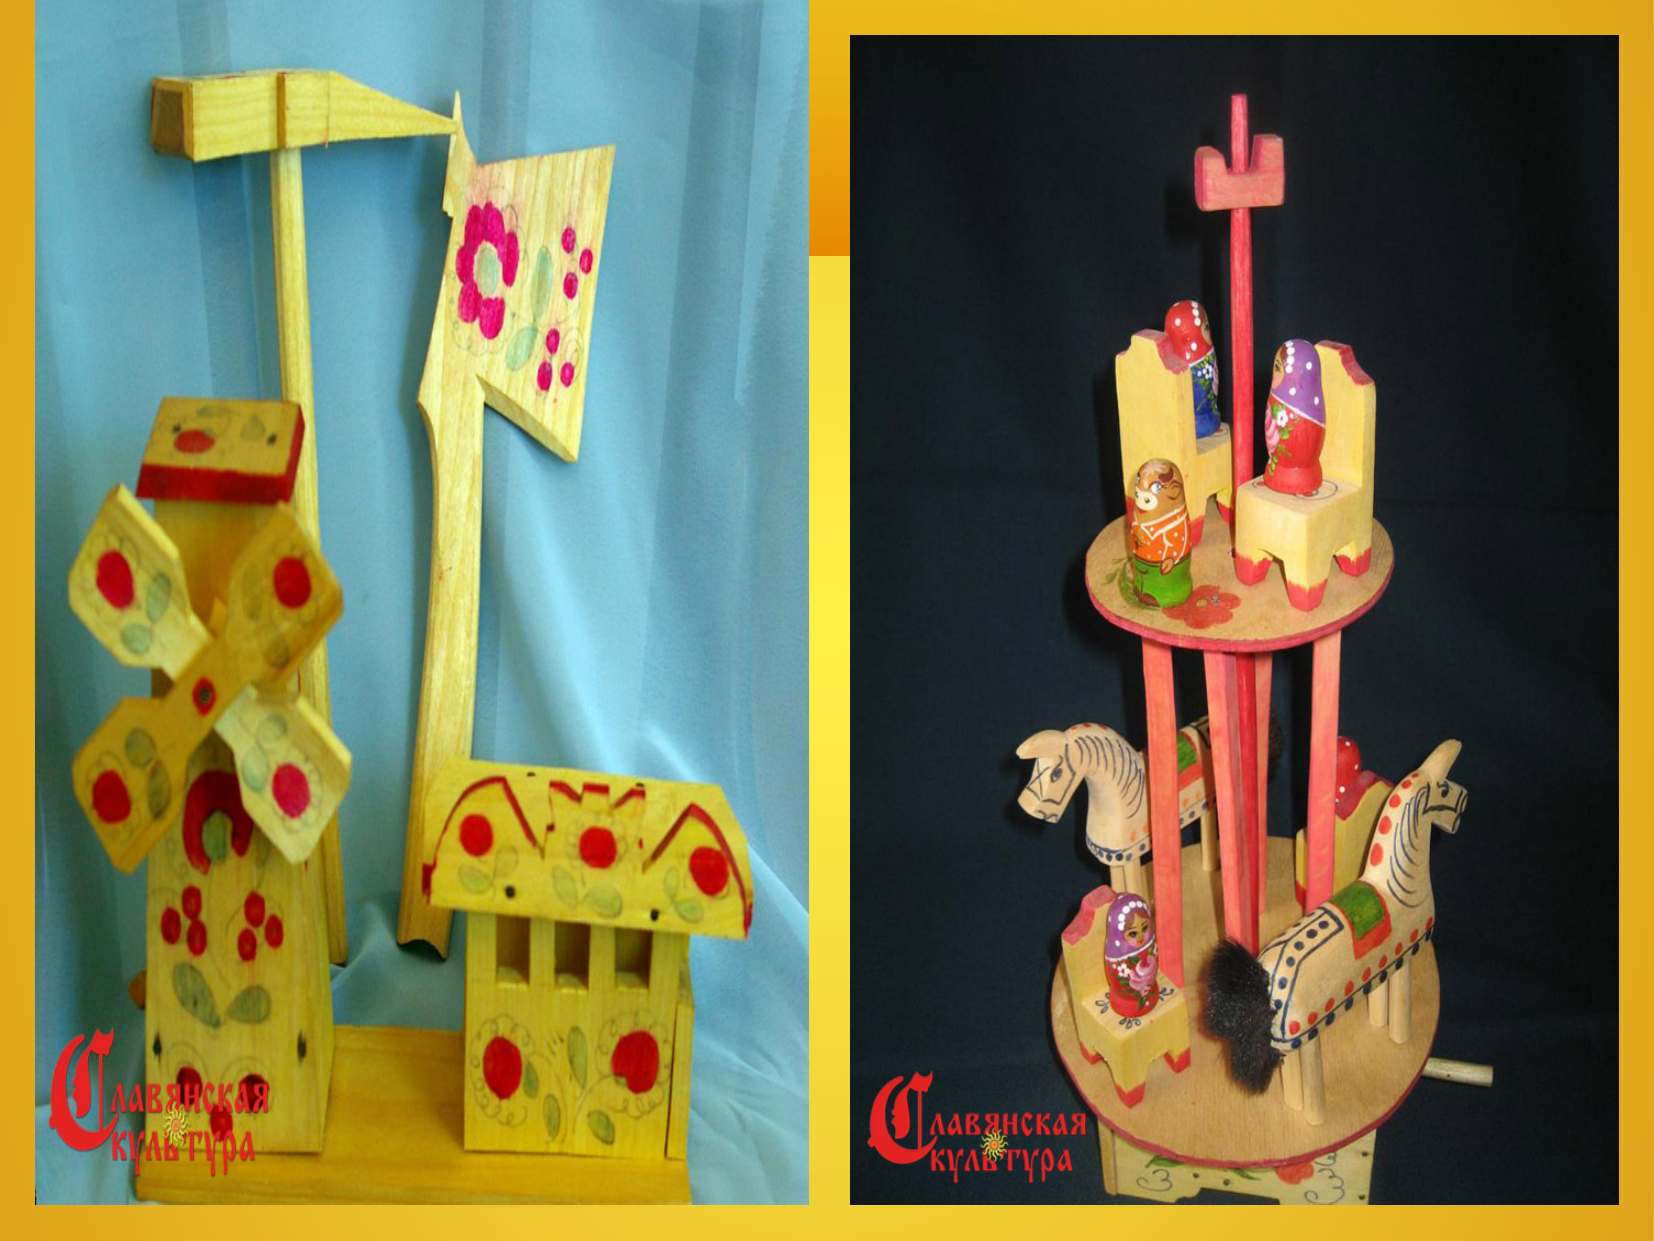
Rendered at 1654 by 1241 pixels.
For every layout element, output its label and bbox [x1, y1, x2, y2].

picture [850, 35, 1619, 1205]
picture [35, 0, 809, 1205]
